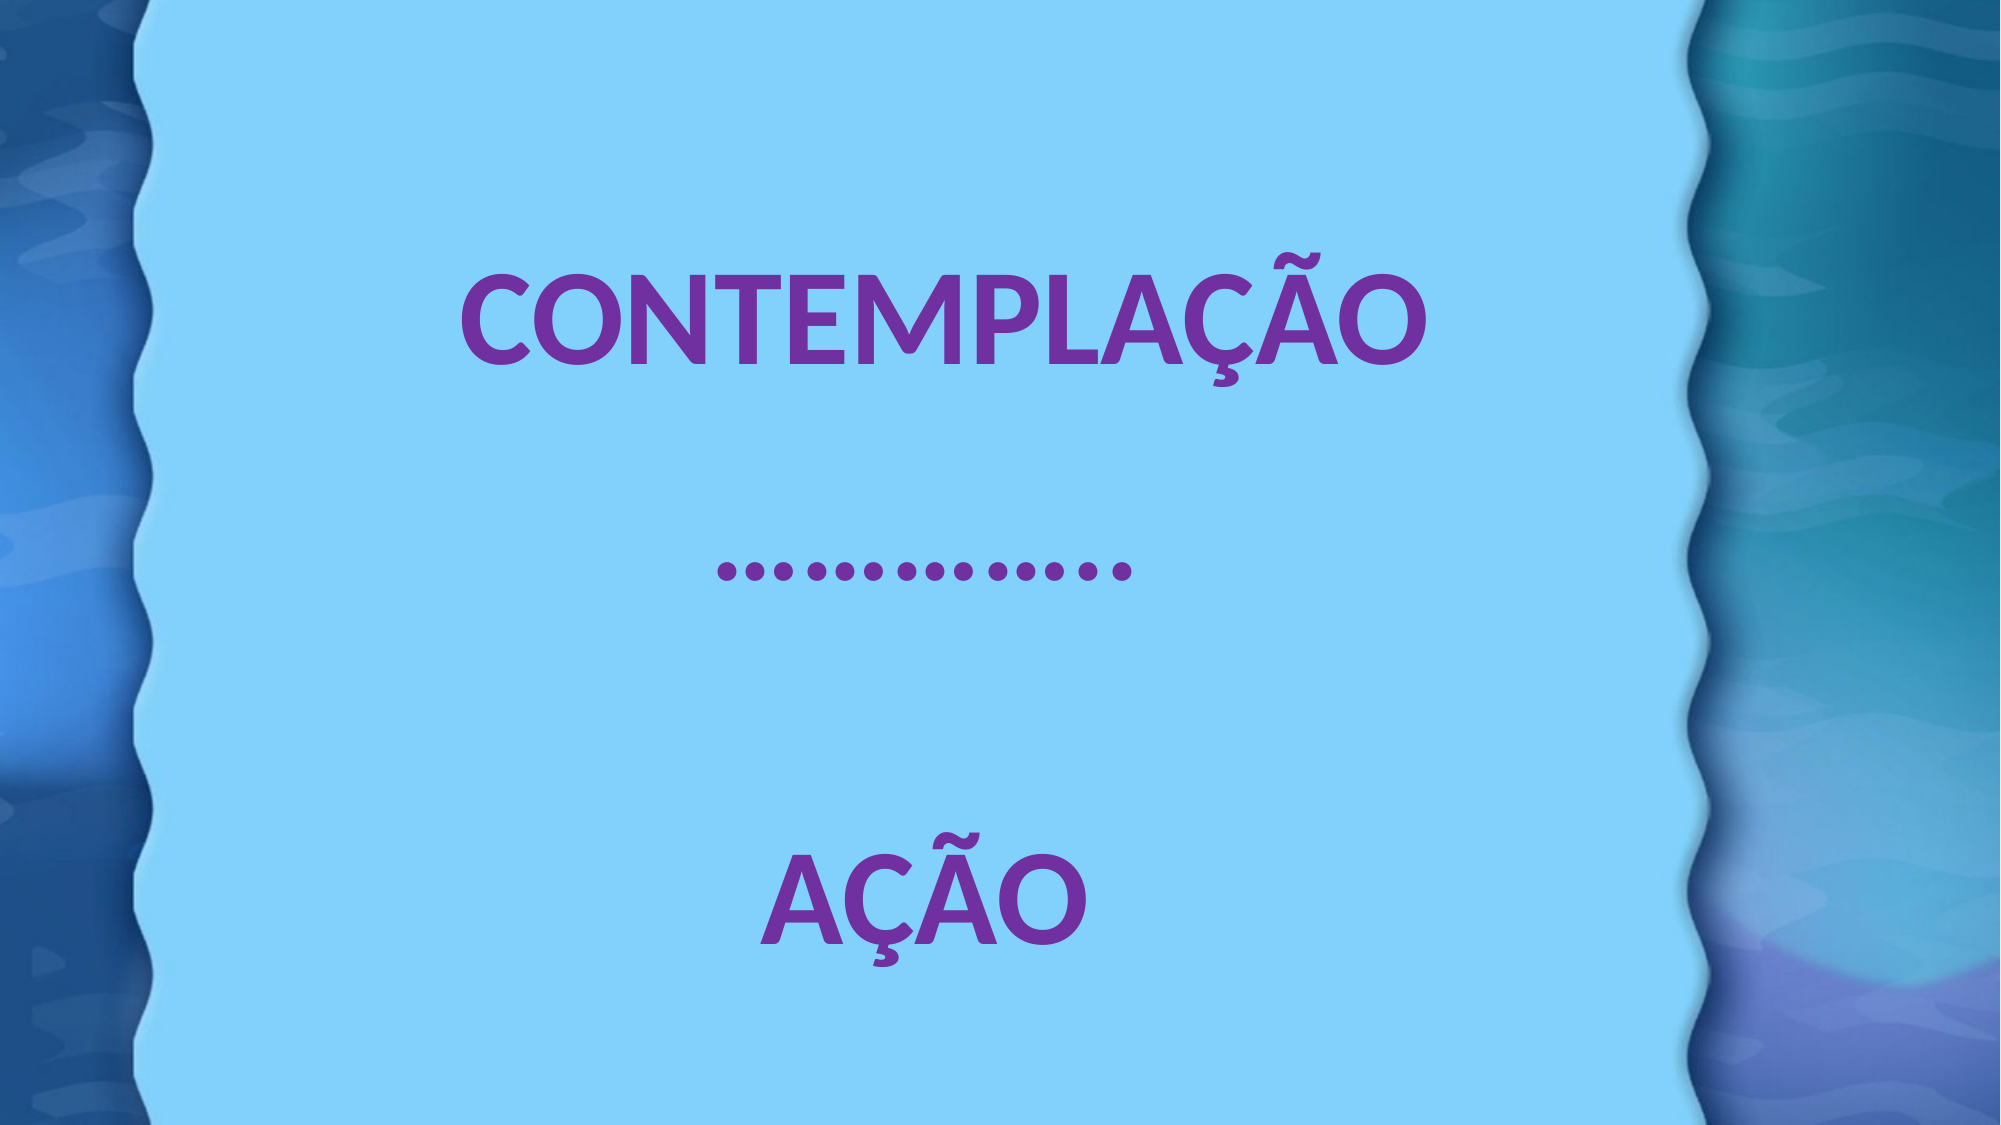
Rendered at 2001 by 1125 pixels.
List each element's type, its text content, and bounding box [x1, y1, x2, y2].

title CONTEMPLAÇÃO [200, 102, 1690, 392]
list ………….. AÇÃO [181, 487, 1669, 1003]
